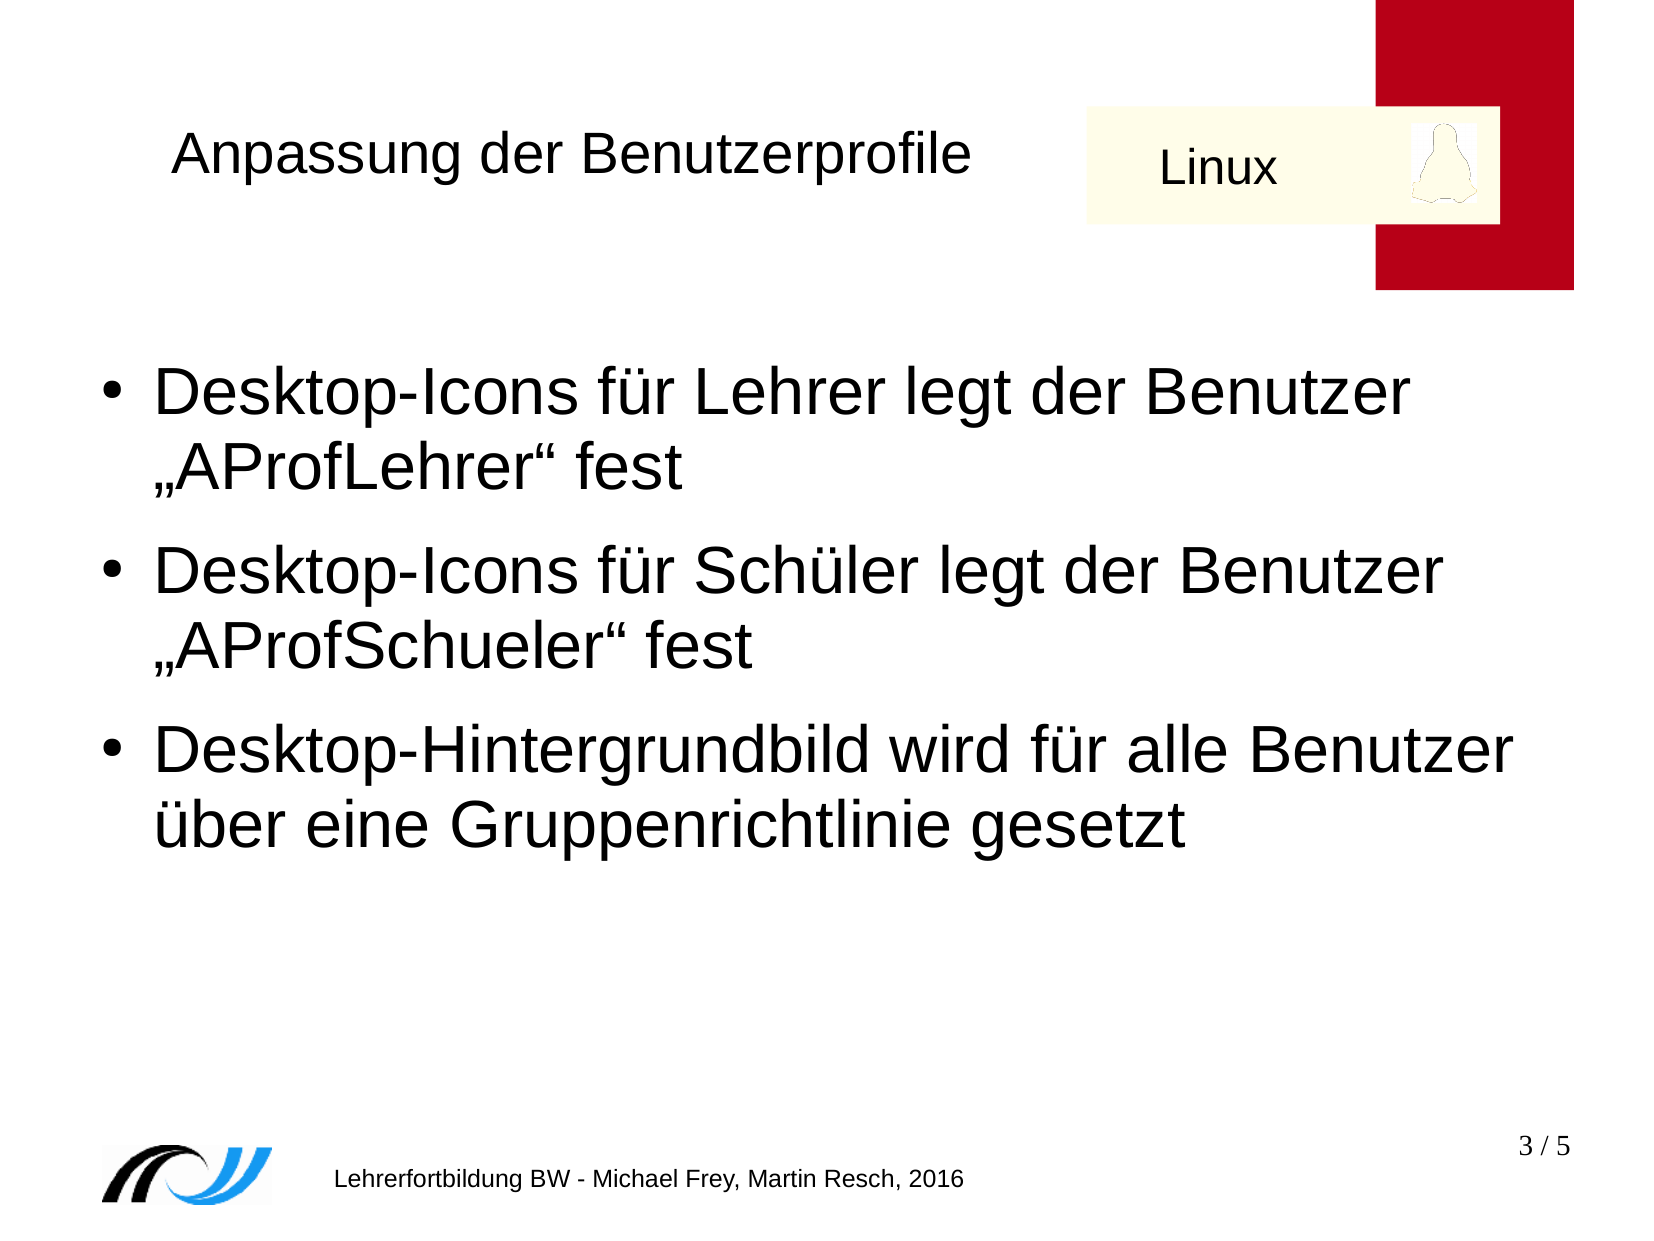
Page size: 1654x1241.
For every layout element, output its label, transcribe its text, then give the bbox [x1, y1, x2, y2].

title Anpassung der Benutzerprofile [82, 49, 1063, 257]
list Desktop-Icons für Lehrer legt der Benutzer „AProfLehrer“ fest Desktop-Icons für Schüler legt der Benutzer „AProfSchueler“ fest Desktop-Hintergrundbild wird für alle Benutzer über eine Gruppenrichtlinie gesetzt [82, 354, 1571, 1010]
text_box Lehrerfortbildung BW - Michael Frey, Martin Resch, 2016 [319, 1157, 982, 1201]
picture [102, 1145, 272, 1205]
